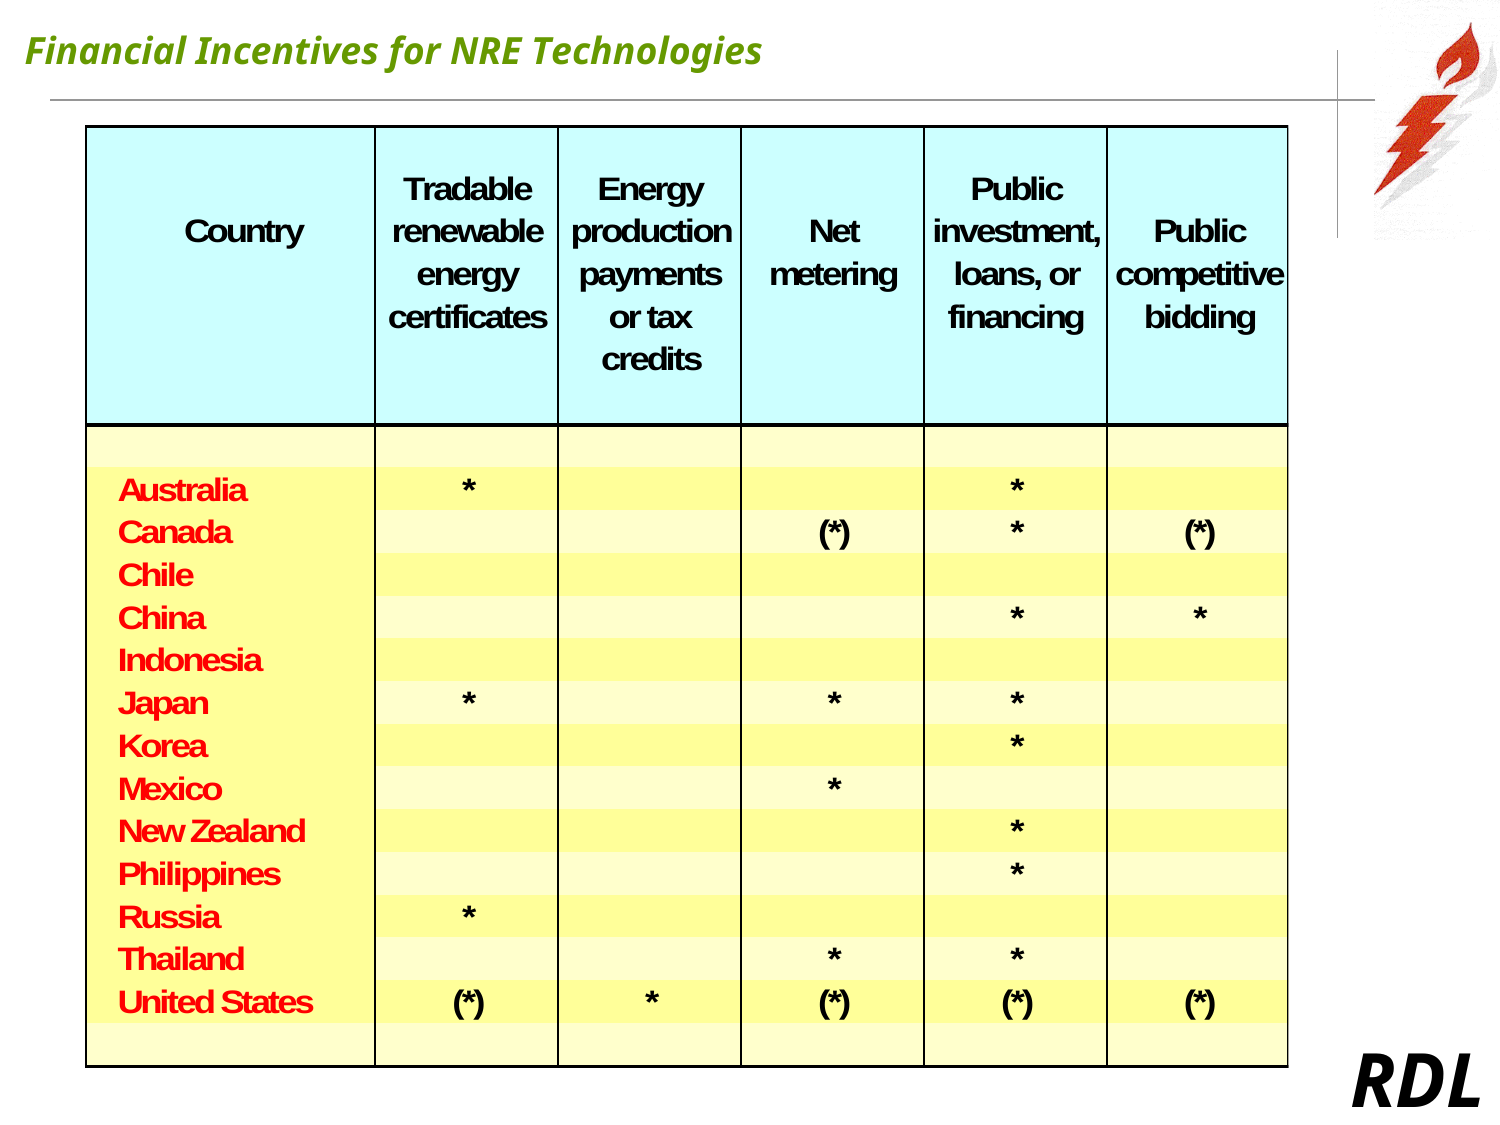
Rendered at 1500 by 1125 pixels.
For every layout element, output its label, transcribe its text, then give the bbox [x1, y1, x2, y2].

picture [1374, 0, 1500, 240]
text_box RDL [1187, 1024, 1500, 1125]
picture [85, 125, 1291, 1070]
title Financial Incentives for NRE Technologies [0, 0, 1223, 114]
